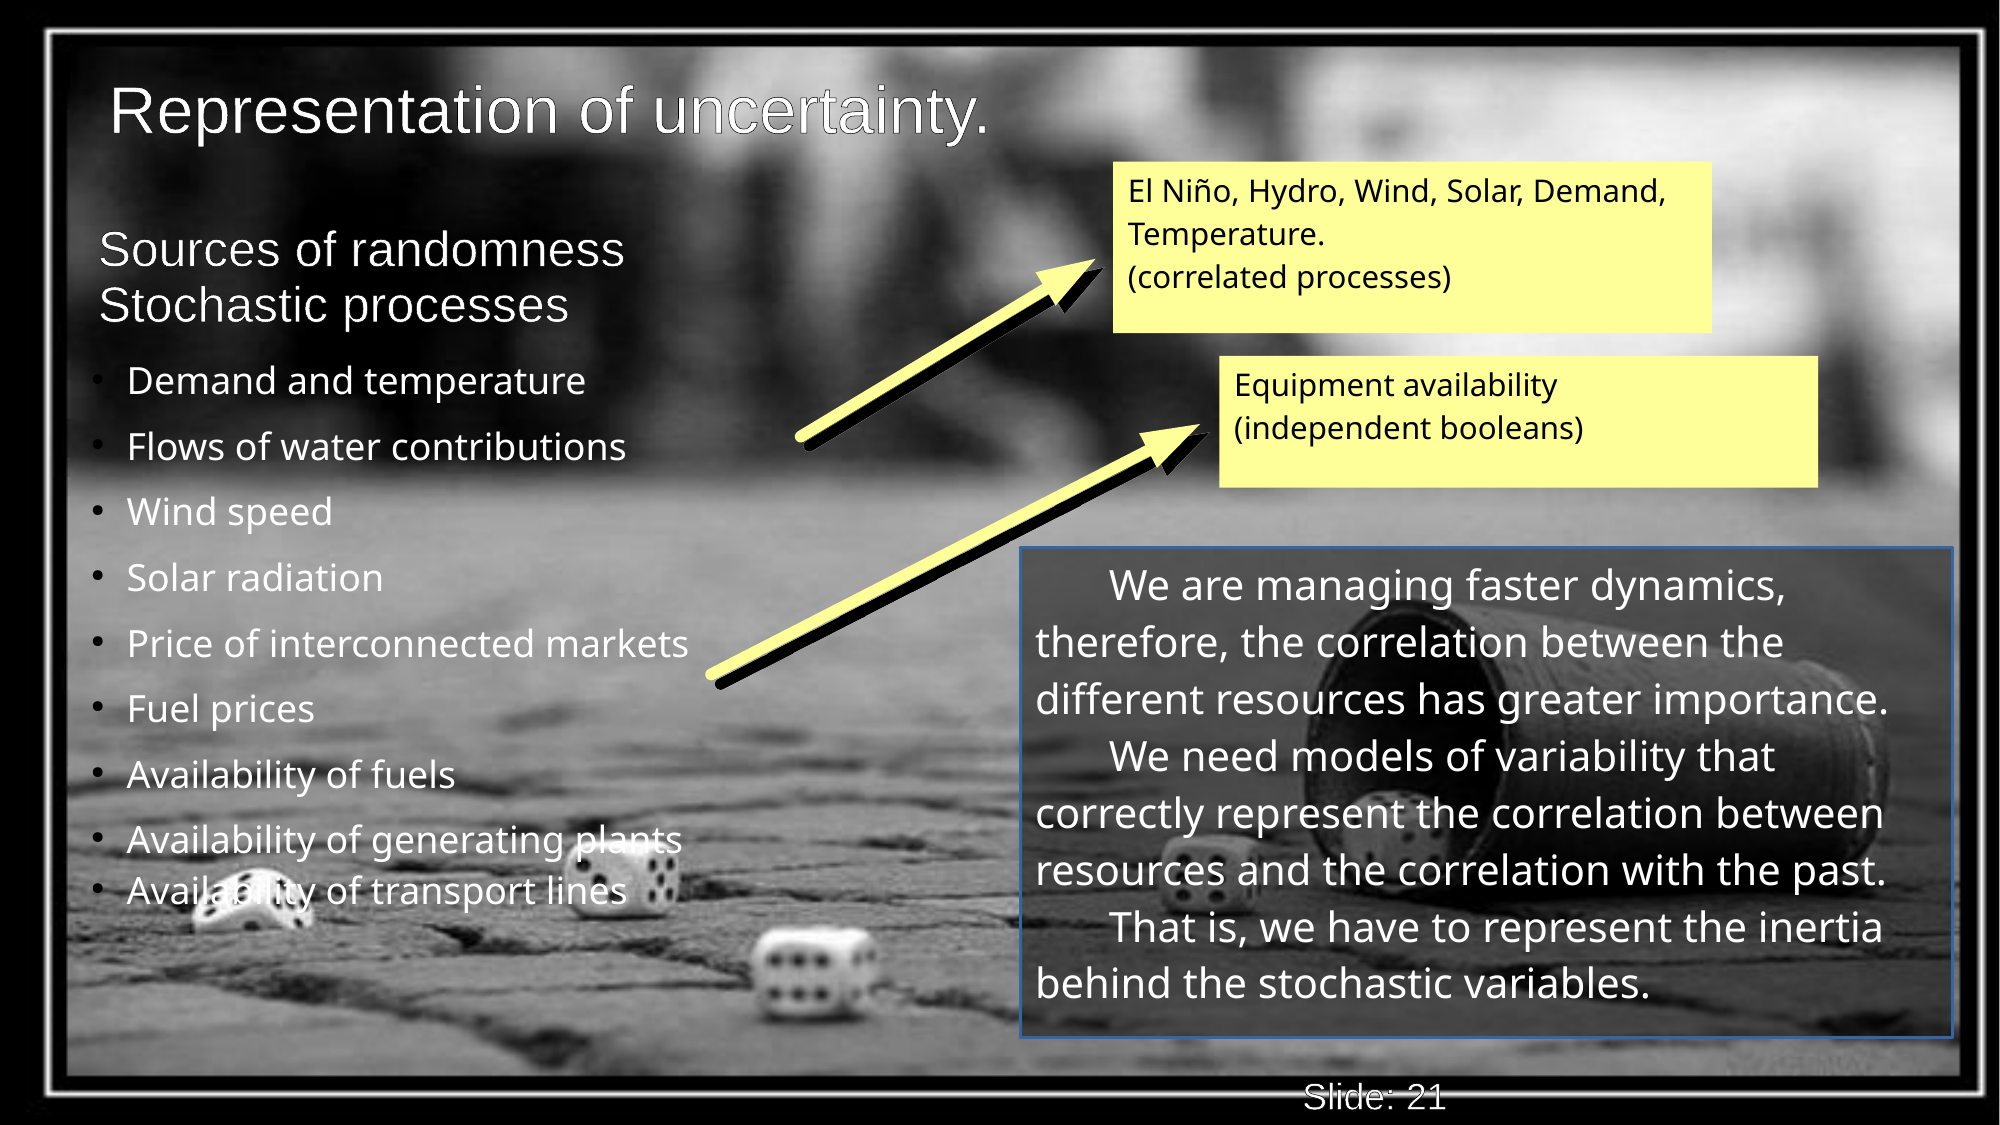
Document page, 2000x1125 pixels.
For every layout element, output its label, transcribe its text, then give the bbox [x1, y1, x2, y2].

text_box Representation of uncertainty. [93, 65, 1470, 174]
text_box Equipment availability (independent booleans) [1219, 355, 1819, 488]
text_box Slide: 21 [1287, 1068, 1477, 1125]
text_box Sources of randomness Stochastic processes [83, 213, 819, 347]
picture [0, 0, 2000, 1125]
text_box Demand and temperature Flows of water contributions Wind speed Solar radiation Price of interconnected markets Fuel prices Availability of fuels Availability of generating plants Availability of transport lines [76, 347, 953, 963]
text_box El Niño, Hydro, Wind, Solar, Demand, Temperature. (correlated processes) [1113, 161, 1712, 334]
text_box We are managing faster dynamics, therefore, the correlation between the different resources has greater importance. We need models of variability that correctly represent the correlation between resources and the correlation with the past. That is, we have to represent the inertia behind the stochastic variables. [1020, 547, 1953, 1038]
